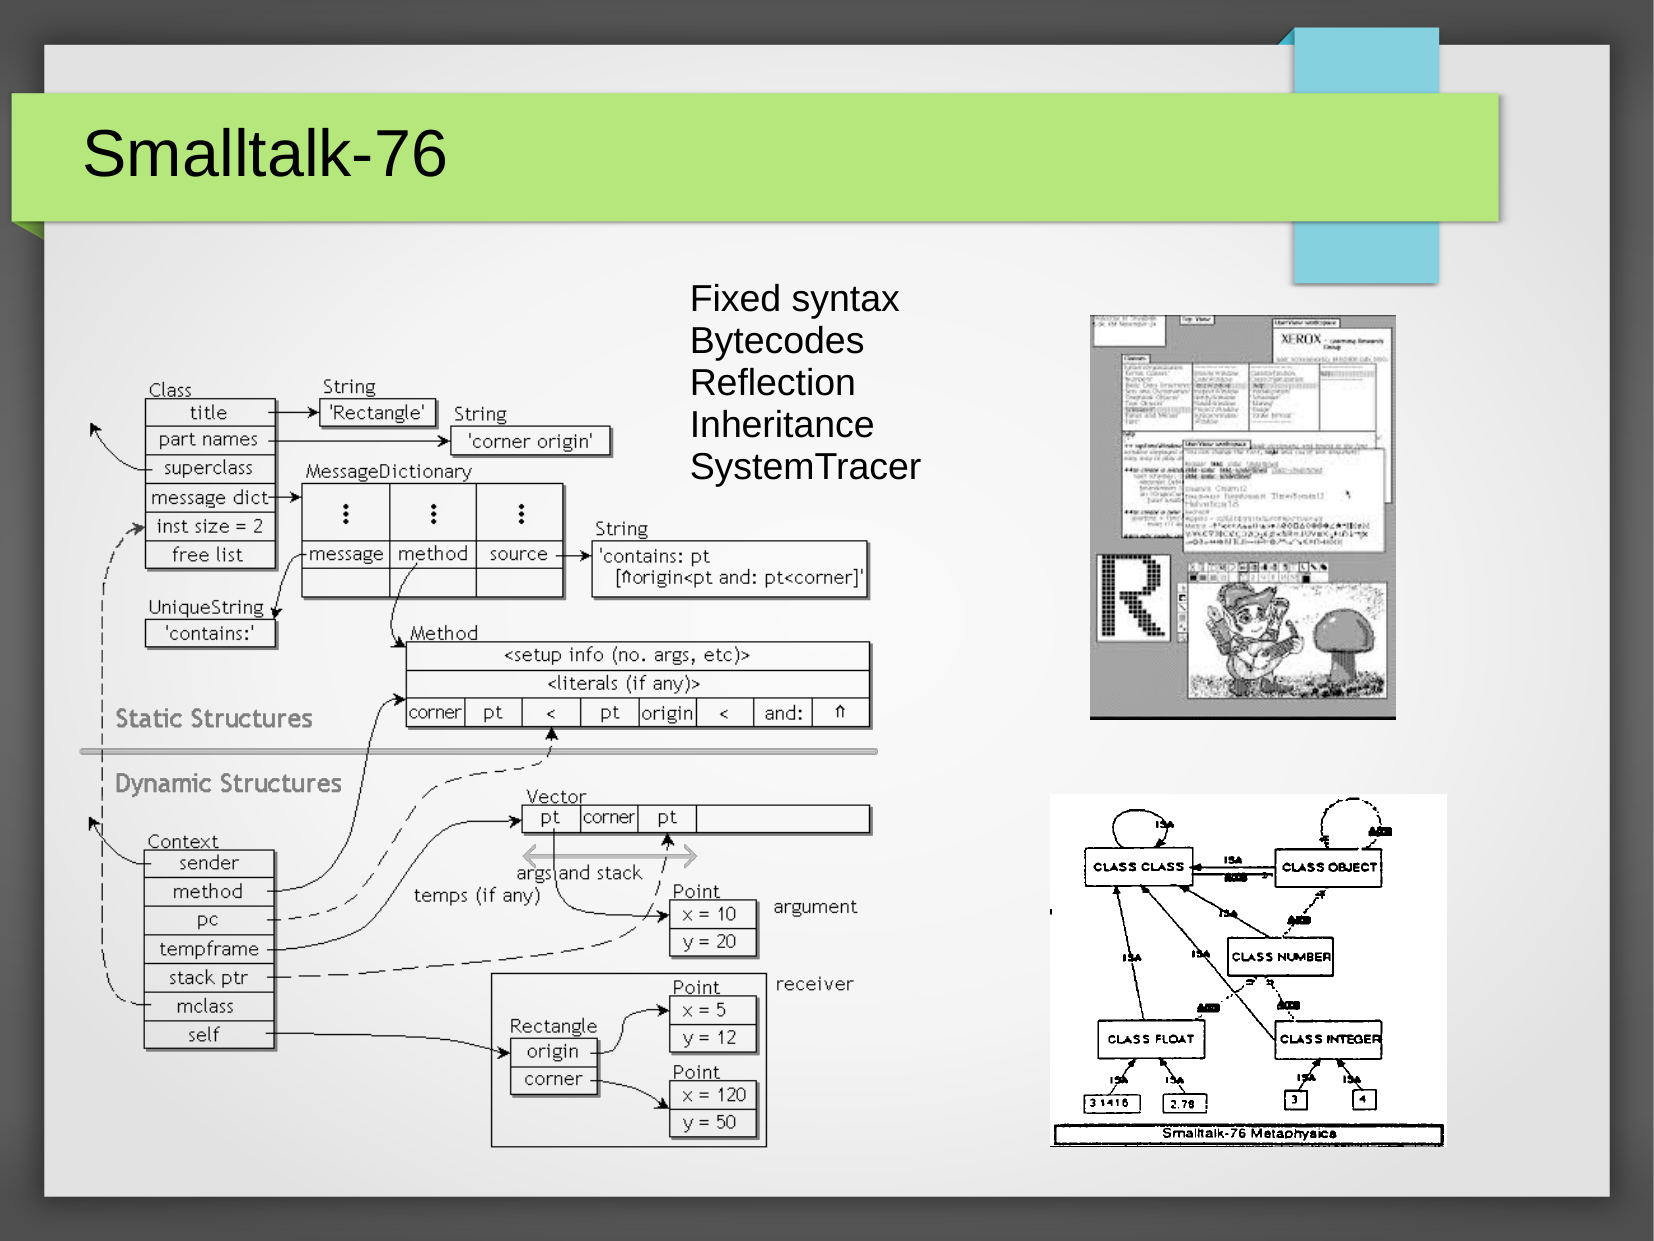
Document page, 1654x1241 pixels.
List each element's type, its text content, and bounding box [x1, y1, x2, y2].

text_box Fixed syntax Bytecodes Reflection Inheritance SystemTracer [675, 270, 1051, 495]
picture [0, 0, 1654, 1241]
title Smalltalk-76 [82, 94, 1264, 213]
